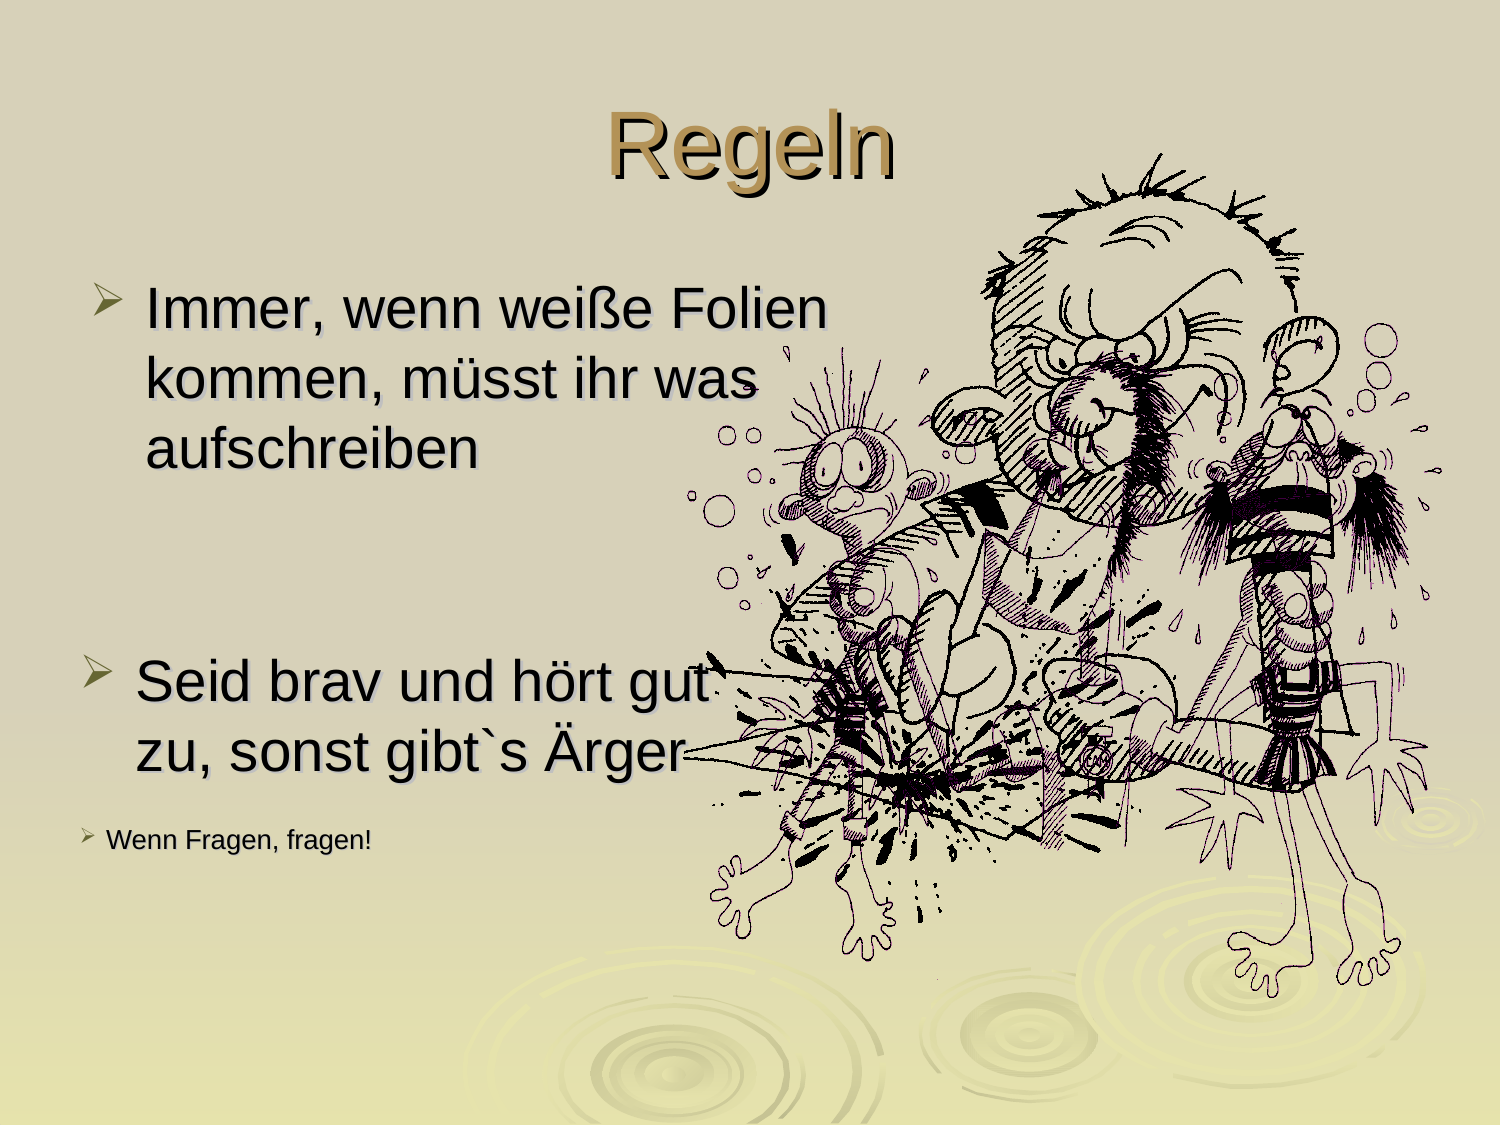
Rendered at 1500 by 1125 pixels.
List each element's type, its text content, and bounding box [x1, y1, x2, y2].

text_box Wenn Fragen, fragen! [64, 774, 728, 863]
title Regeln [75, 45, 1426, 233]
text_box Seid brav und hört gut zu, sonst gibt`s Ärger [64, 550, 810, 811]
picture [679, 125, 1471, 1012]
list Immer, wenn weiße Folien kommen, müsst ihr was aufschreiben [74, 262, 679, 550]
